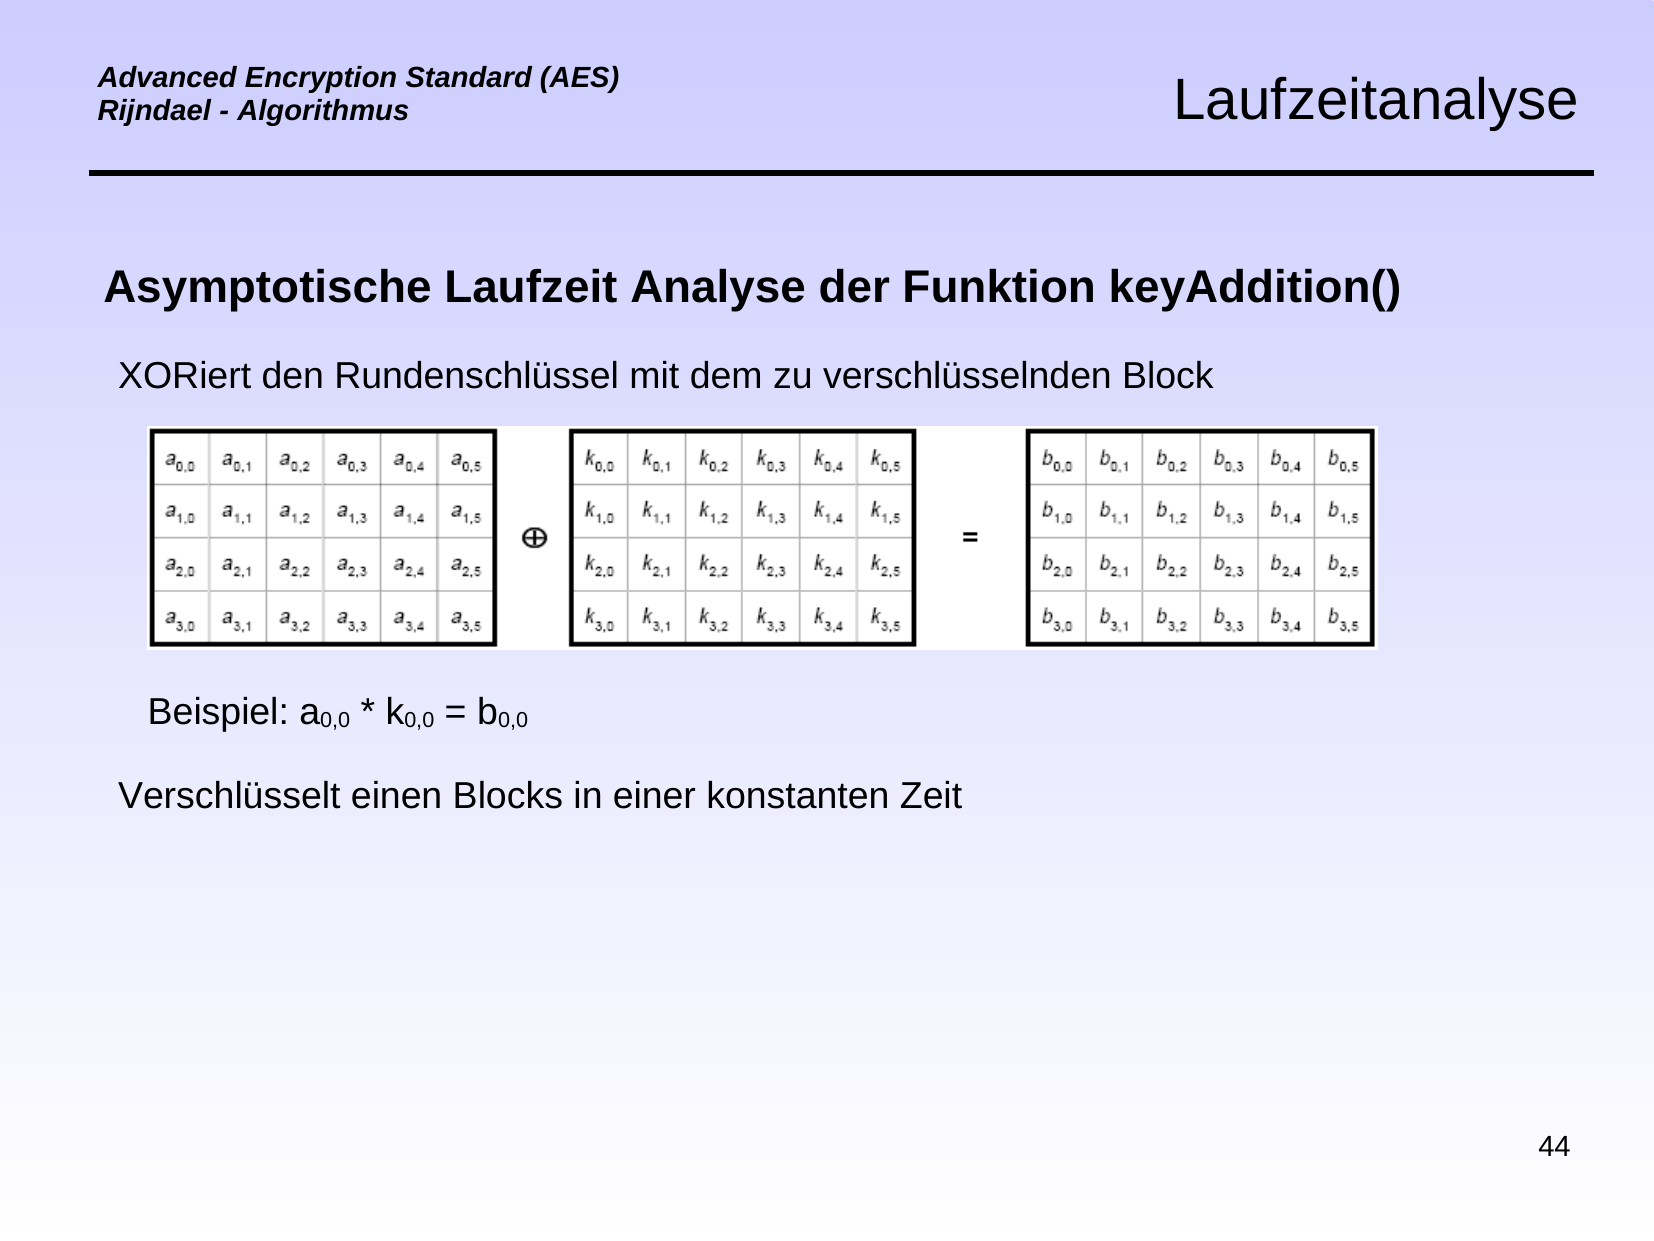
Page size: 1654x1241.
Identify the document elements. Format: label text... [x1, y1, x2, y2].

text_box Asymptotische Laufzeit Analyse der Funktion keyAddition() XORiert den Rundenschlüssel mit dem zu verschlüsselnden Block Beispiel: a0,0 * k0,0 = b0,0 Verschlüsselt einen Blocks in einer konstanten Zeit [88, 253, 1595, 1039]
text_box Laufzeitanalyse [620, 59, 1595, 139]
text_box Advanced Encryption Standard (AES) Rijndael - Algorithmus [82, 29, 650, 159]
picture [147, 426, 1378, 650]
